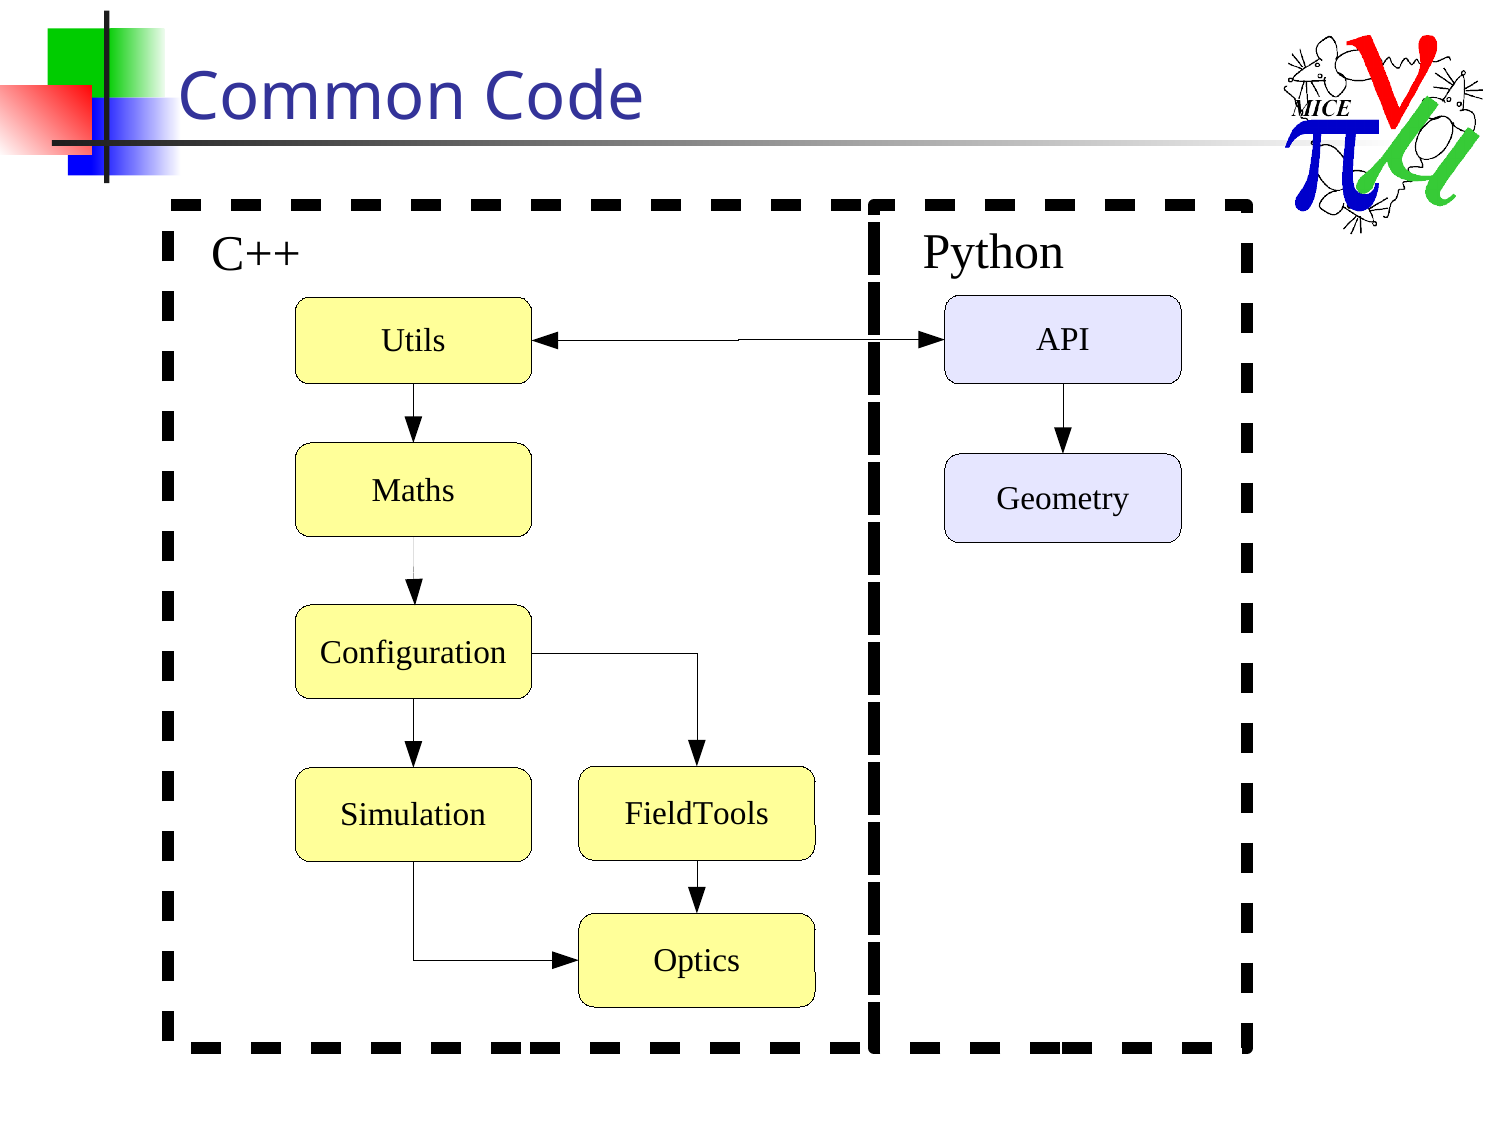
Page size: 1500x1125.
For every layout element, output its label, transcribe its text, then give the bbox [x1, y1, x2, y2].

text_box API [944, 295, 1182, 384]
text_box Geometry [944, 453, 1182, 543]
text_box Maths [295, 442, 532, 537]
text_box Simulation [295, 767, 532, 862]
text_box C++ [196, 218, 316, 294]
text_box Utils [295, 297, 532, 384]
title Common Code [162, 0, 1441, 188]
text_box Python [907, 216, 1080, 292]
picture [1264, 5, 1500, 251]
text_box FieldTools [578, 766, 816, 861]
text_box Optics [578, 913, 816, 1008]
text_box Configuration [295, 604, 532, 699]
